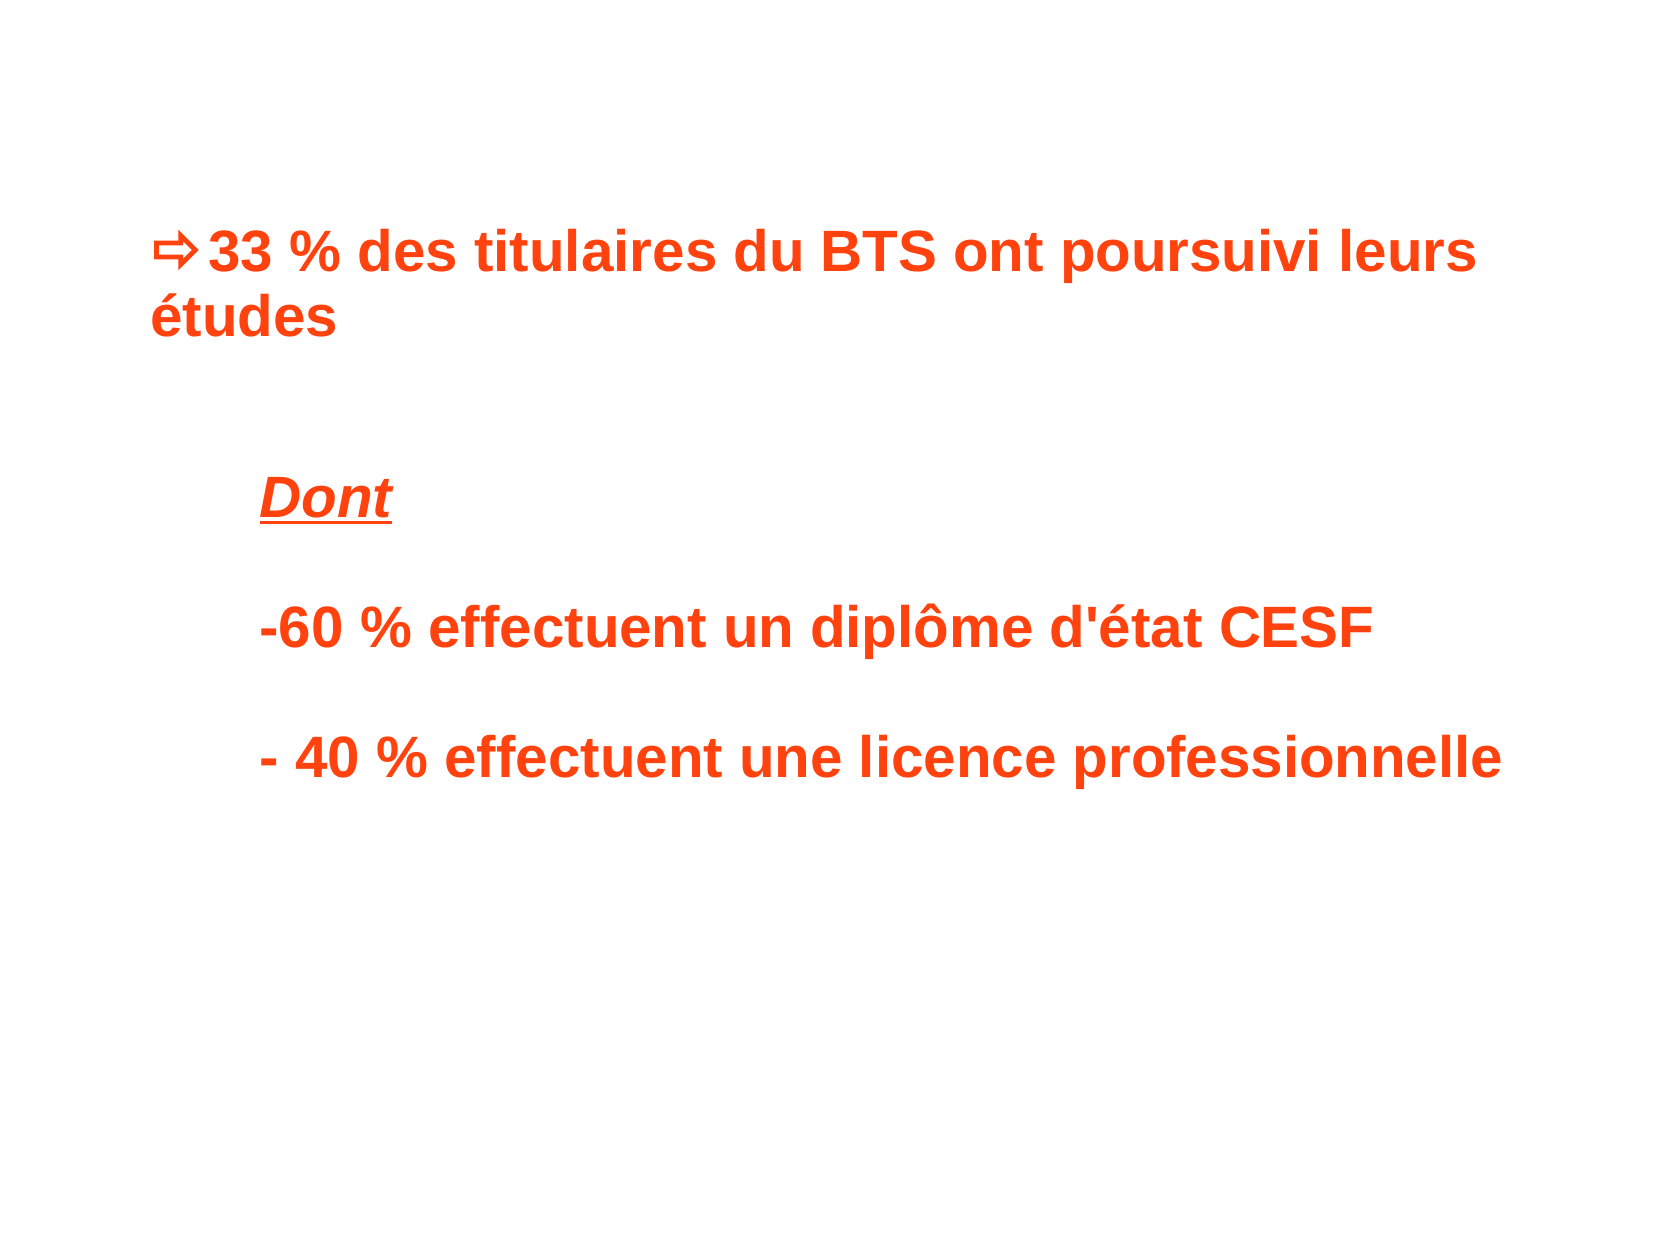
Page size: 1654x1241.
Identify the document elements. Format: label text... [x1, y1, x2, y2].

text_box 33 % des titulaires du BTS ont poursuivi leurs études [135, 210, 1505, 356]
text_box Dont -60 % effectuent un diplôme d'état CESF - 40 % effectuent une licence professionnelle [244, 457, 1525, 840]
